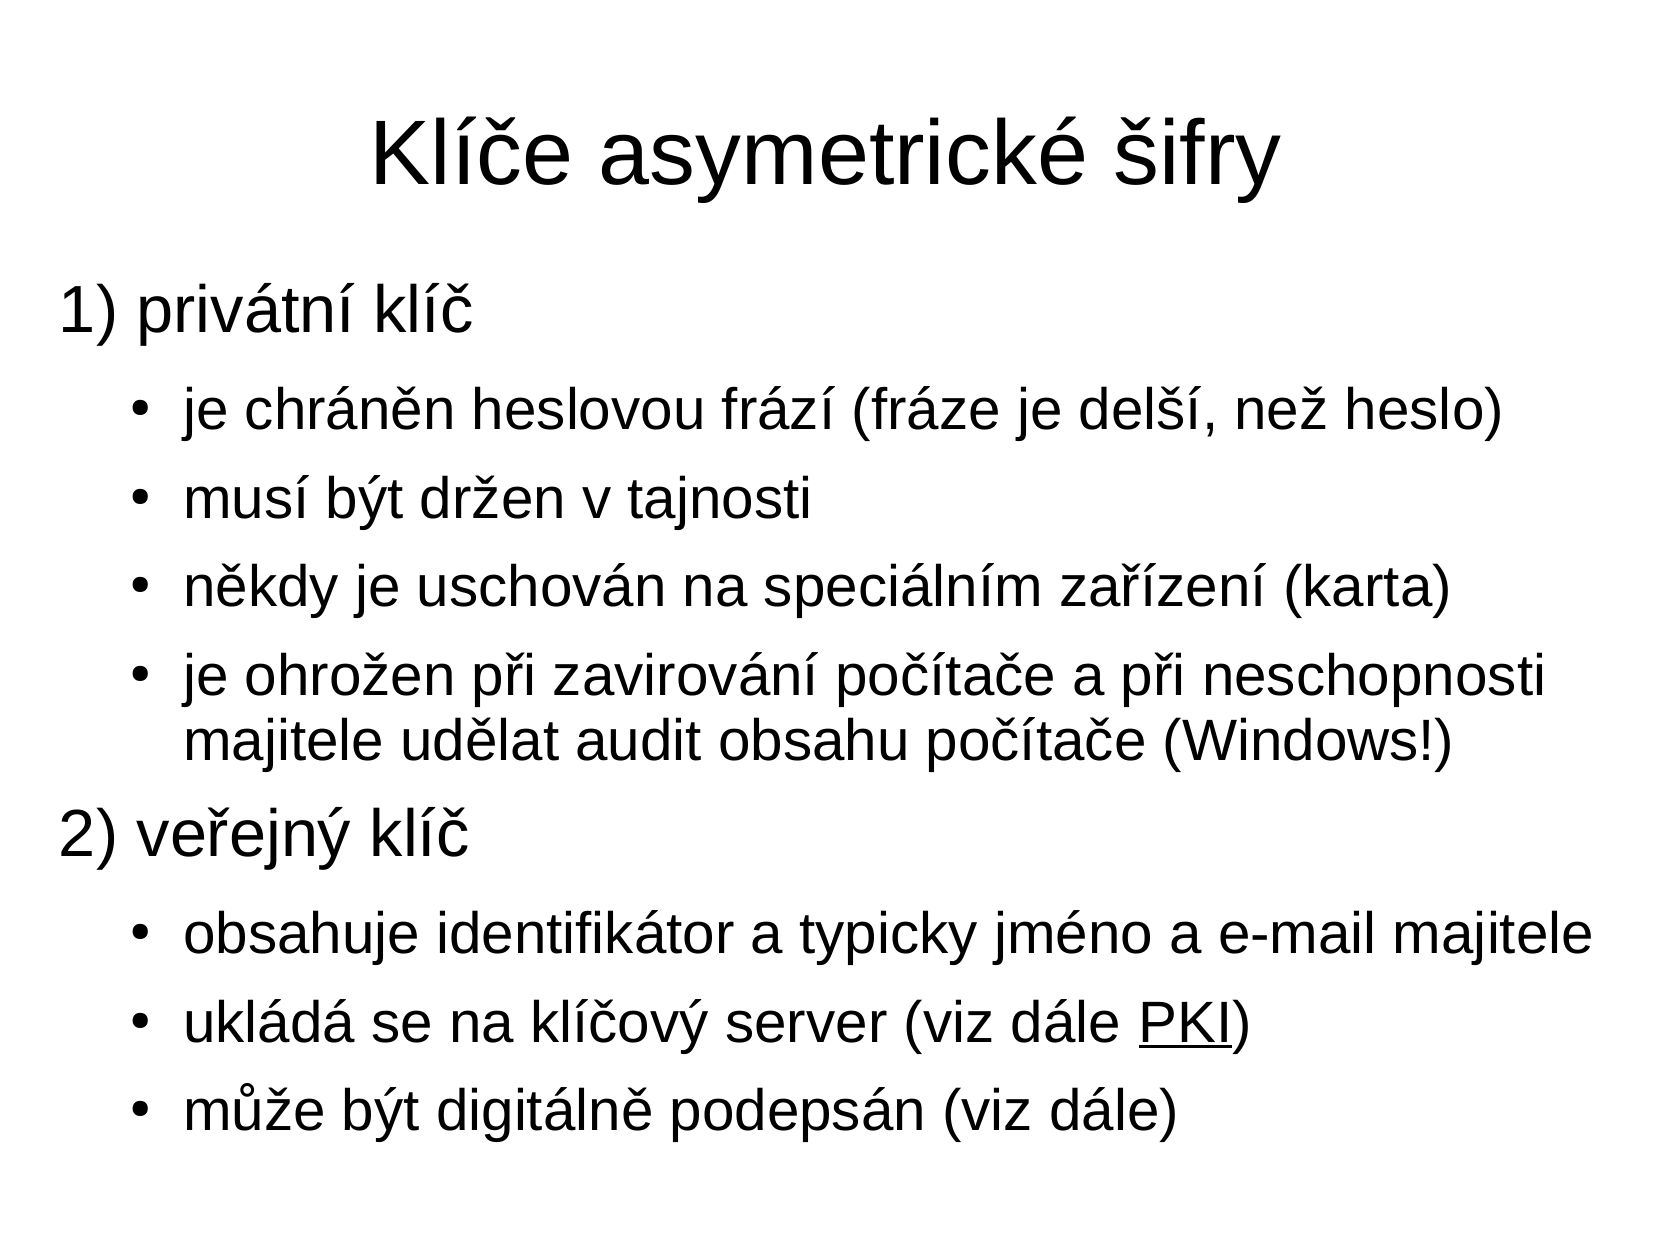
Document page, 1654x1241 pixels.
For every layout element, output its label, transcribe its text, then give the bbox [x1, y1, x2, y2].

title Klíče asymetrické šifry [82, 56, 1571, 250]
list privátní klíč je chráněn heslovou frází (fráze je delší, než heslo) musí být držen v tajnosti někdy je uschován na speciálním zařízení (karta) je ohrožen při zavirování počítače a při neschopnosti majitele udělat audit obsahu počítače (Windows!) veřejný klíč obsahuje identifikátor a typicky jméno a e-mail majitele ukládá se na klíčový server (viz dále PKI) může být digitálně podepsán (viz dále) [41, 272, 1625, 1144]
